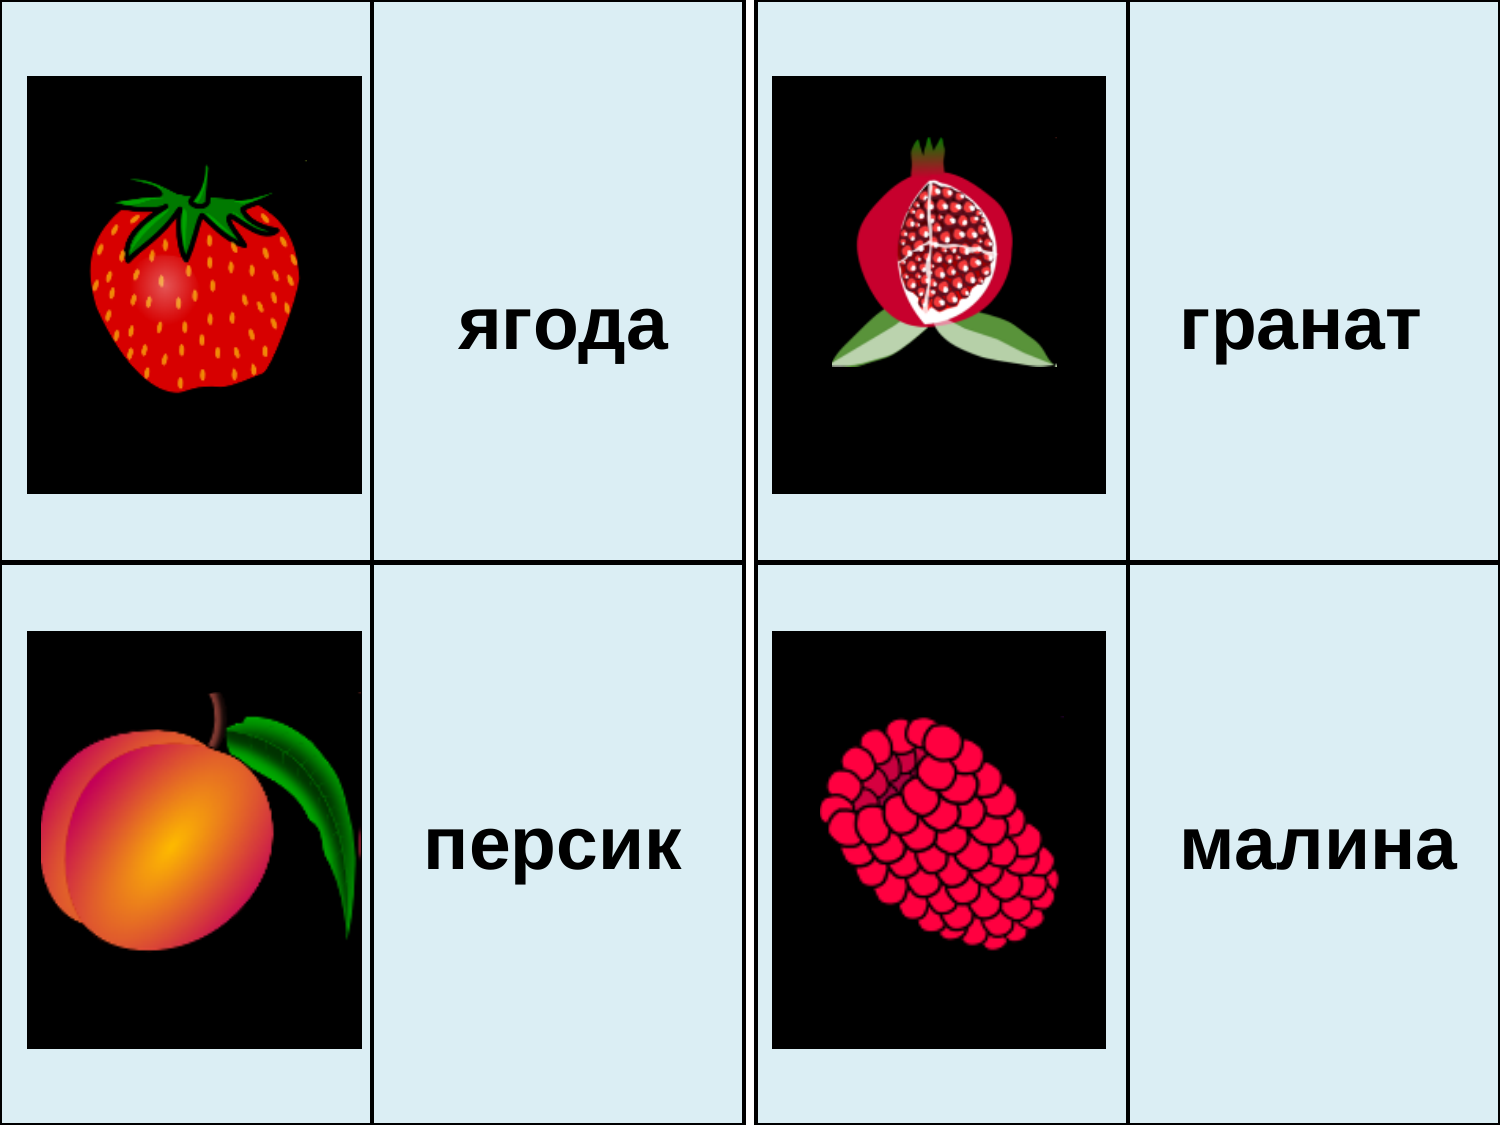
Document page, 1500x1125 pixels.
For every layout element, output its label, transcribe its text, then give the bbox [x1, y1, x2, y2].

picture [41, 692, 361, 953]
text_box персик [409, 786, 697, 893]
picture [88, 160, 307, 398]
text_box [755, 0, 1500, 1125]
picture [820, 716, 1064, 953]
text_box ягода [443, 267, 694, 373]
text_box гранат [1165, 267, 1459, 373]
text_box малина [1164, 786, 1473, 893]
text_box [0, 0, 745, 1125]
picture [832, 137, 1057, 367]
